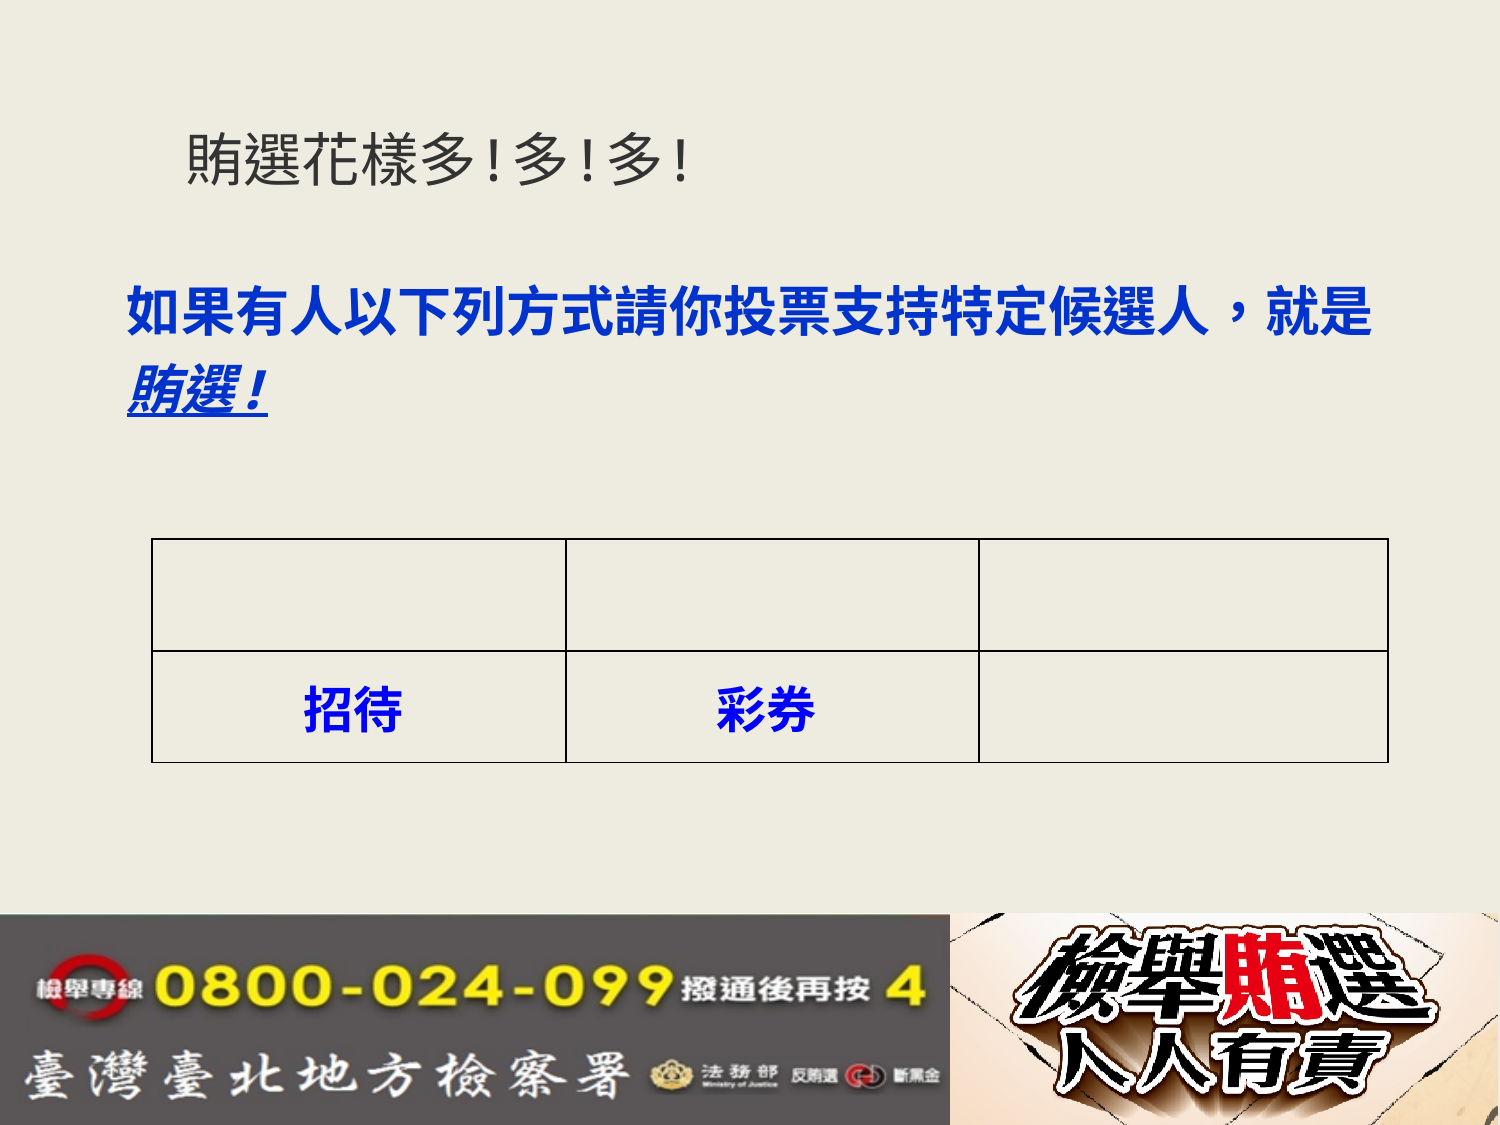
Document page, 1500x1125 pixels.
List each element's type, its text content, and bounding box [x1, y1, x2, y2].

picture [0, 913, 1498, 1125]
table_header [980, 540, 1387, 650]
table_cell [980, 652, 1387, 762]
table_header [153, 540, 565, 650]
table_cell 彩券 [567, 652, 978, 762]
table_header [567, 540, 978, 650]
table_cell 招待 [153, 652, 565, 762]
text_box 賄選花樣多!多!多! 如果有人以下列方式請你投票支持特定候選人，就是賄選! [112, 101, 1401, 436]
